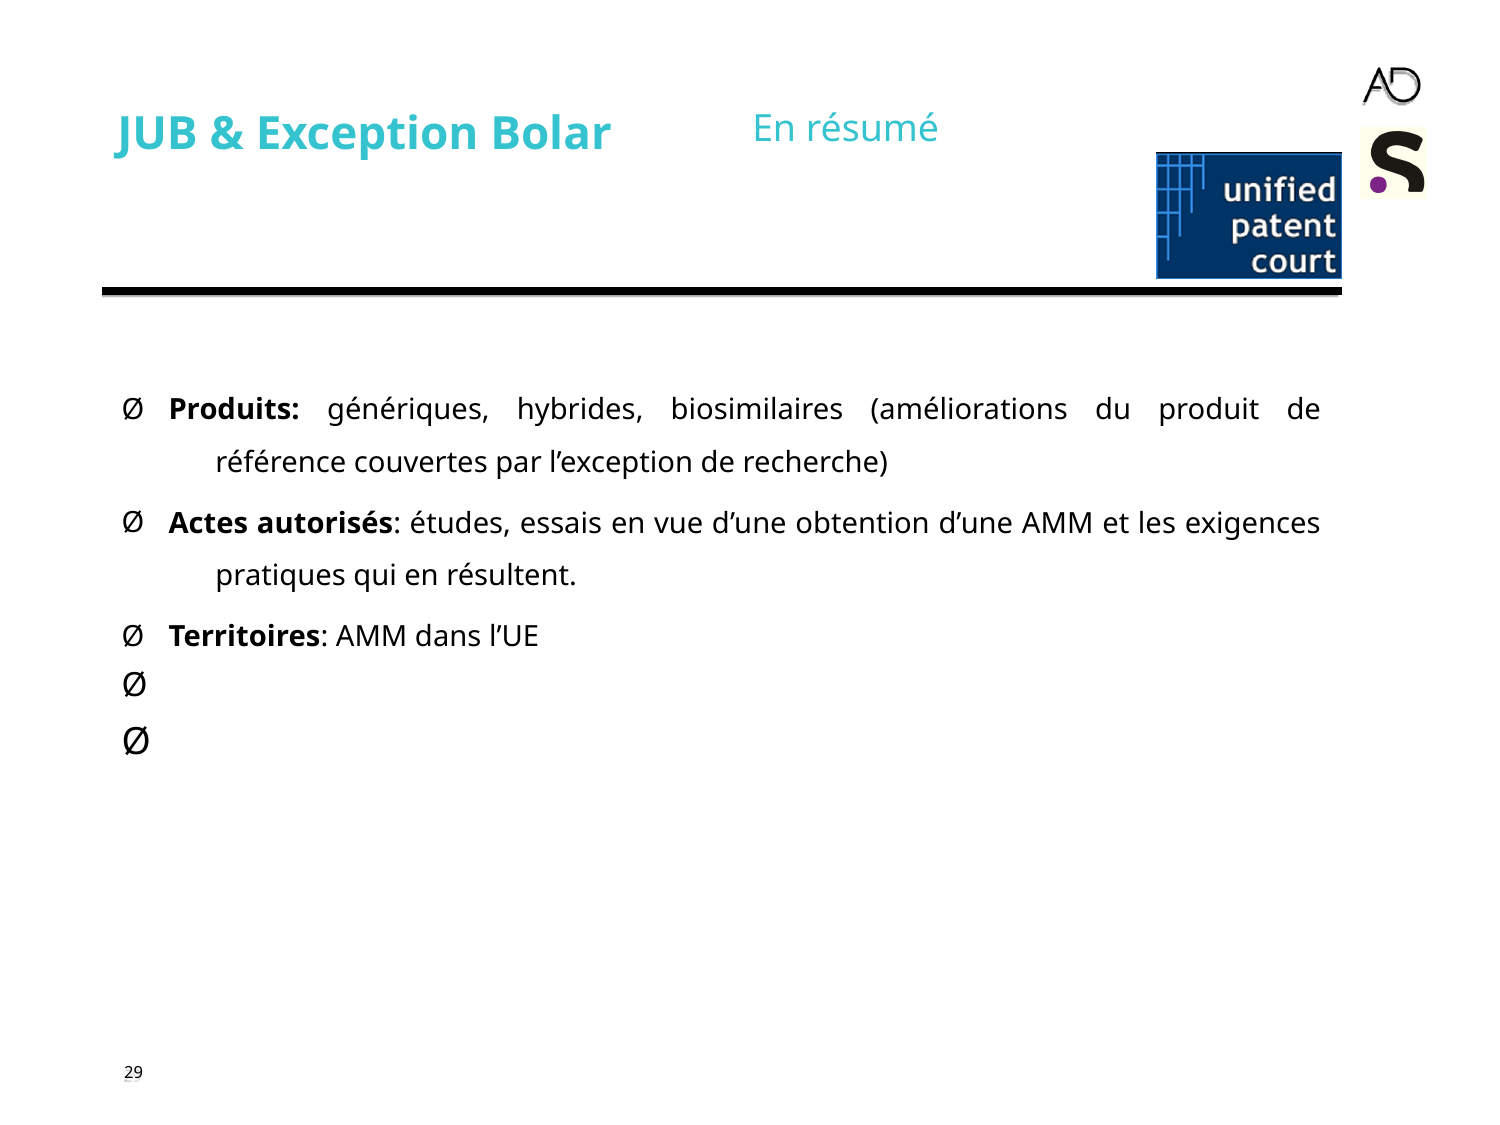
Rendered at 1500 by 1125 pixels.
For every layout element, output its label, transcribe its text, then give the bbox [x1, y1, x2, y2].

list Produits: génériques, hybrides, biosimilaires (améliorations du produit de référence couvertes par l’exception de recherche) Actes autorisés: études, essais en vue d’une obtention d’une AMM et les exigences pratiques qui en résultent. Territoires: AMM dans l’UE [106, 317, 1337, 1025]
list JUB & Exception Bolar [102, 96, 1342, 222]
picture [1156, 152, 1342, 279]
list En résumé [102, 222, 1342, 290]
